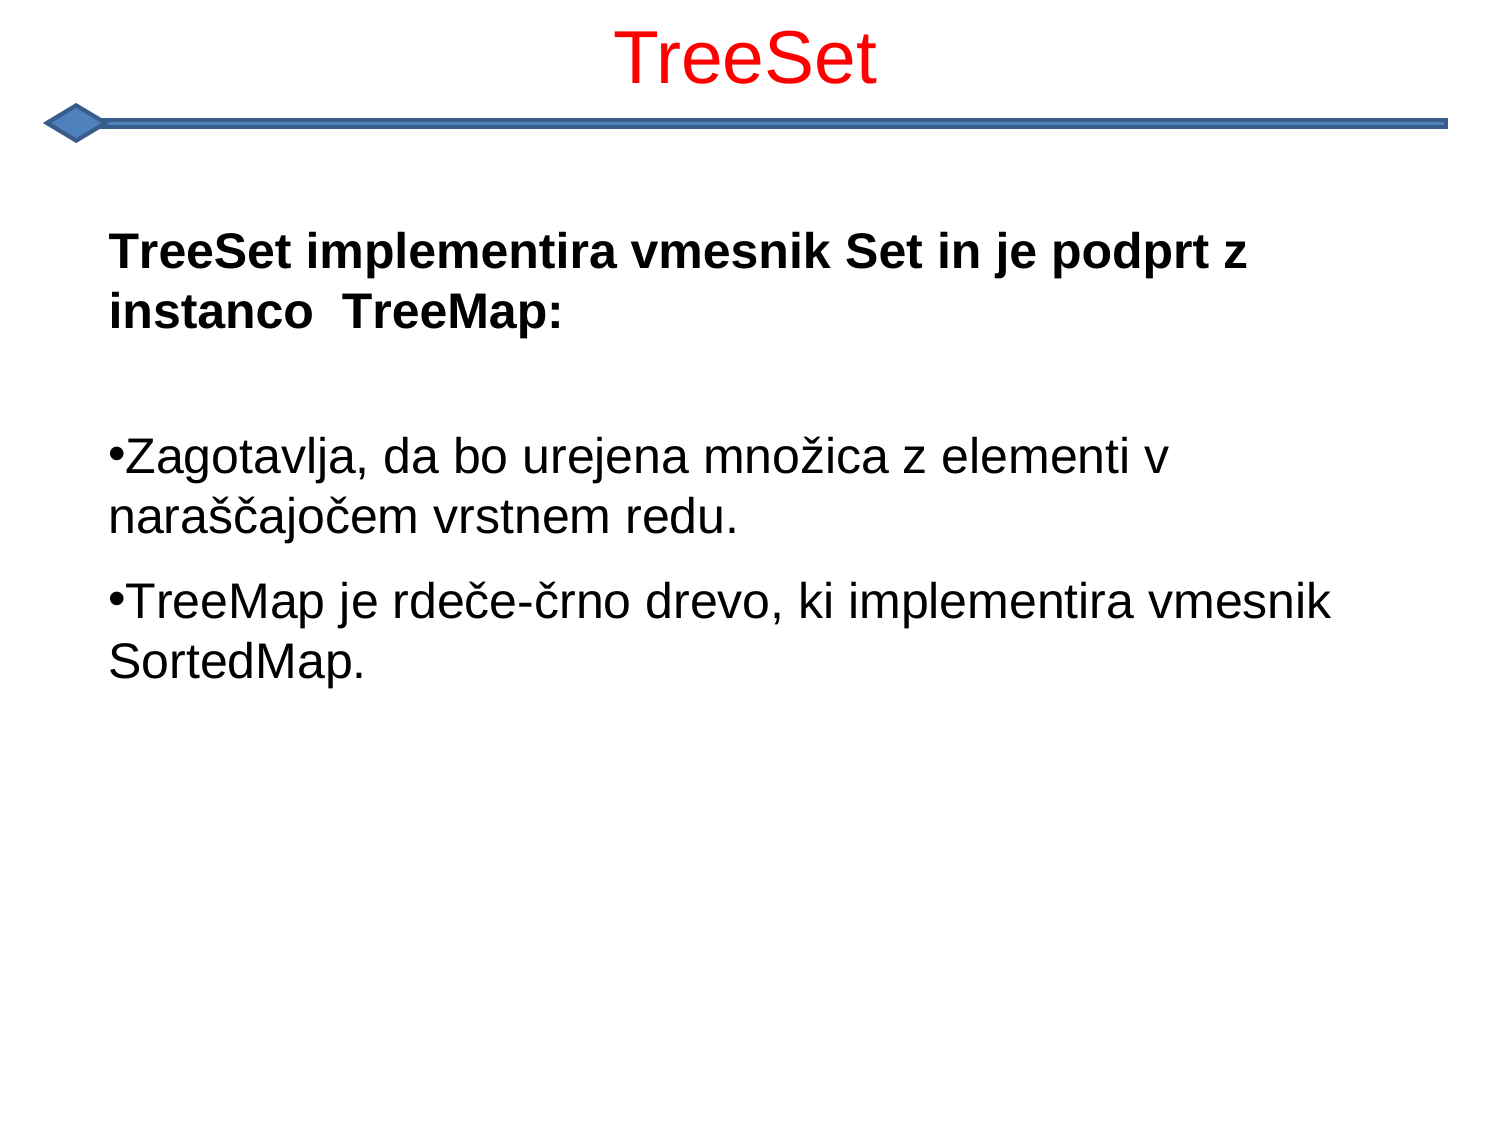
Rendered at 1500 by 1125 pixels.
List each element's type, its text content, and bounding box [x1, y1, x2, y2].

title TreeSet [70, 0, 1421, 108]
text_box TreeSet implementira vmesnik Set in je podprt z instanco TreeMap: Zagotavlja, da bo urejena množica z elementi v naraščajočem vrstnem redu. TreeMap je rdeče-črno drevo, ki implementira vmesnik SortedMap. [93, 210, 1407, 697]
